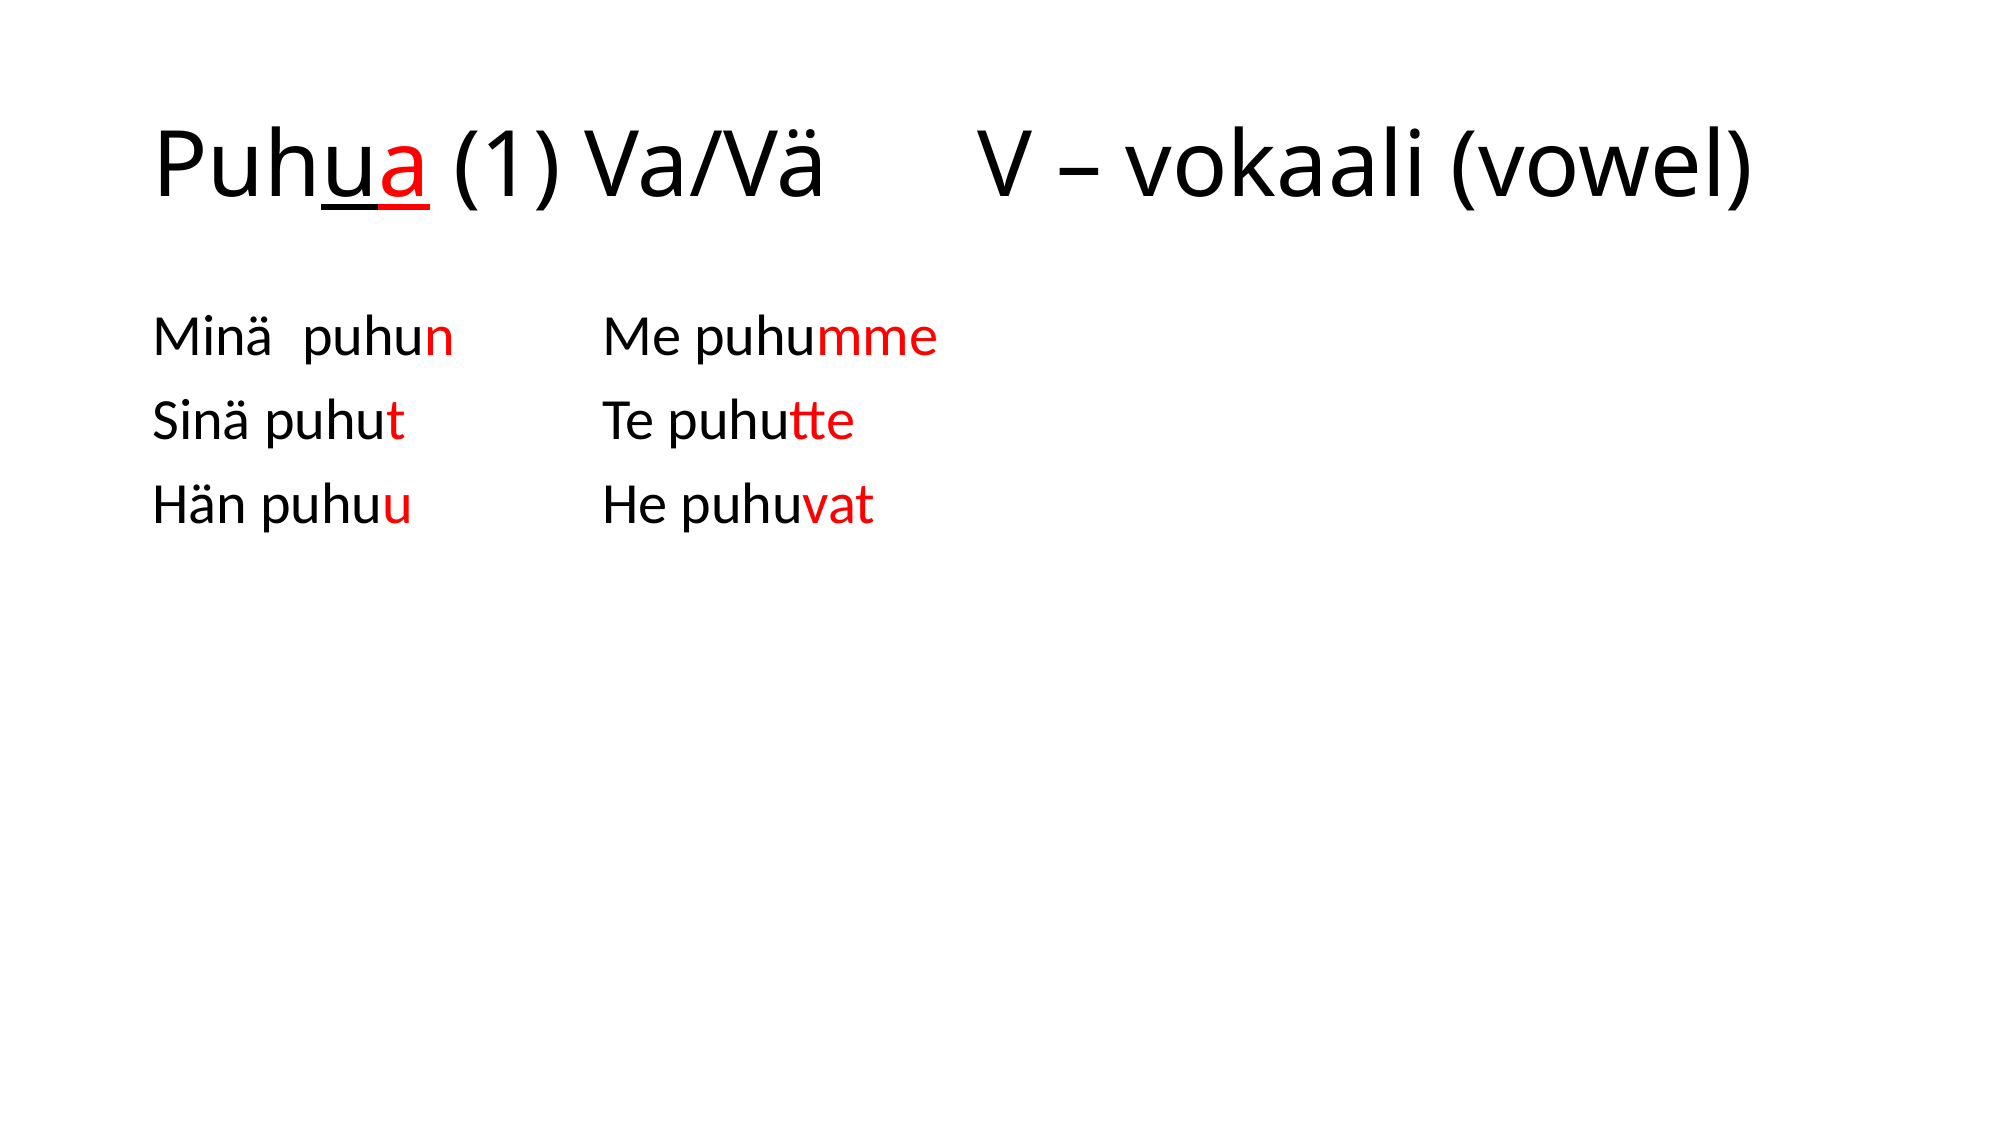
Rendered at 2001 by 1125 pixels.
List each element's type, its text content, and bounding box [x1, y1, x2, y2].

list Minä puhun Me puhumme Sinä puhut Te puhutte Hän puhuu He puhuvat [137, 298, 1863, 1012]
title Puhua (1) Va/Vä V – vokaali (vowel) [137, 58, 1863, 276]
